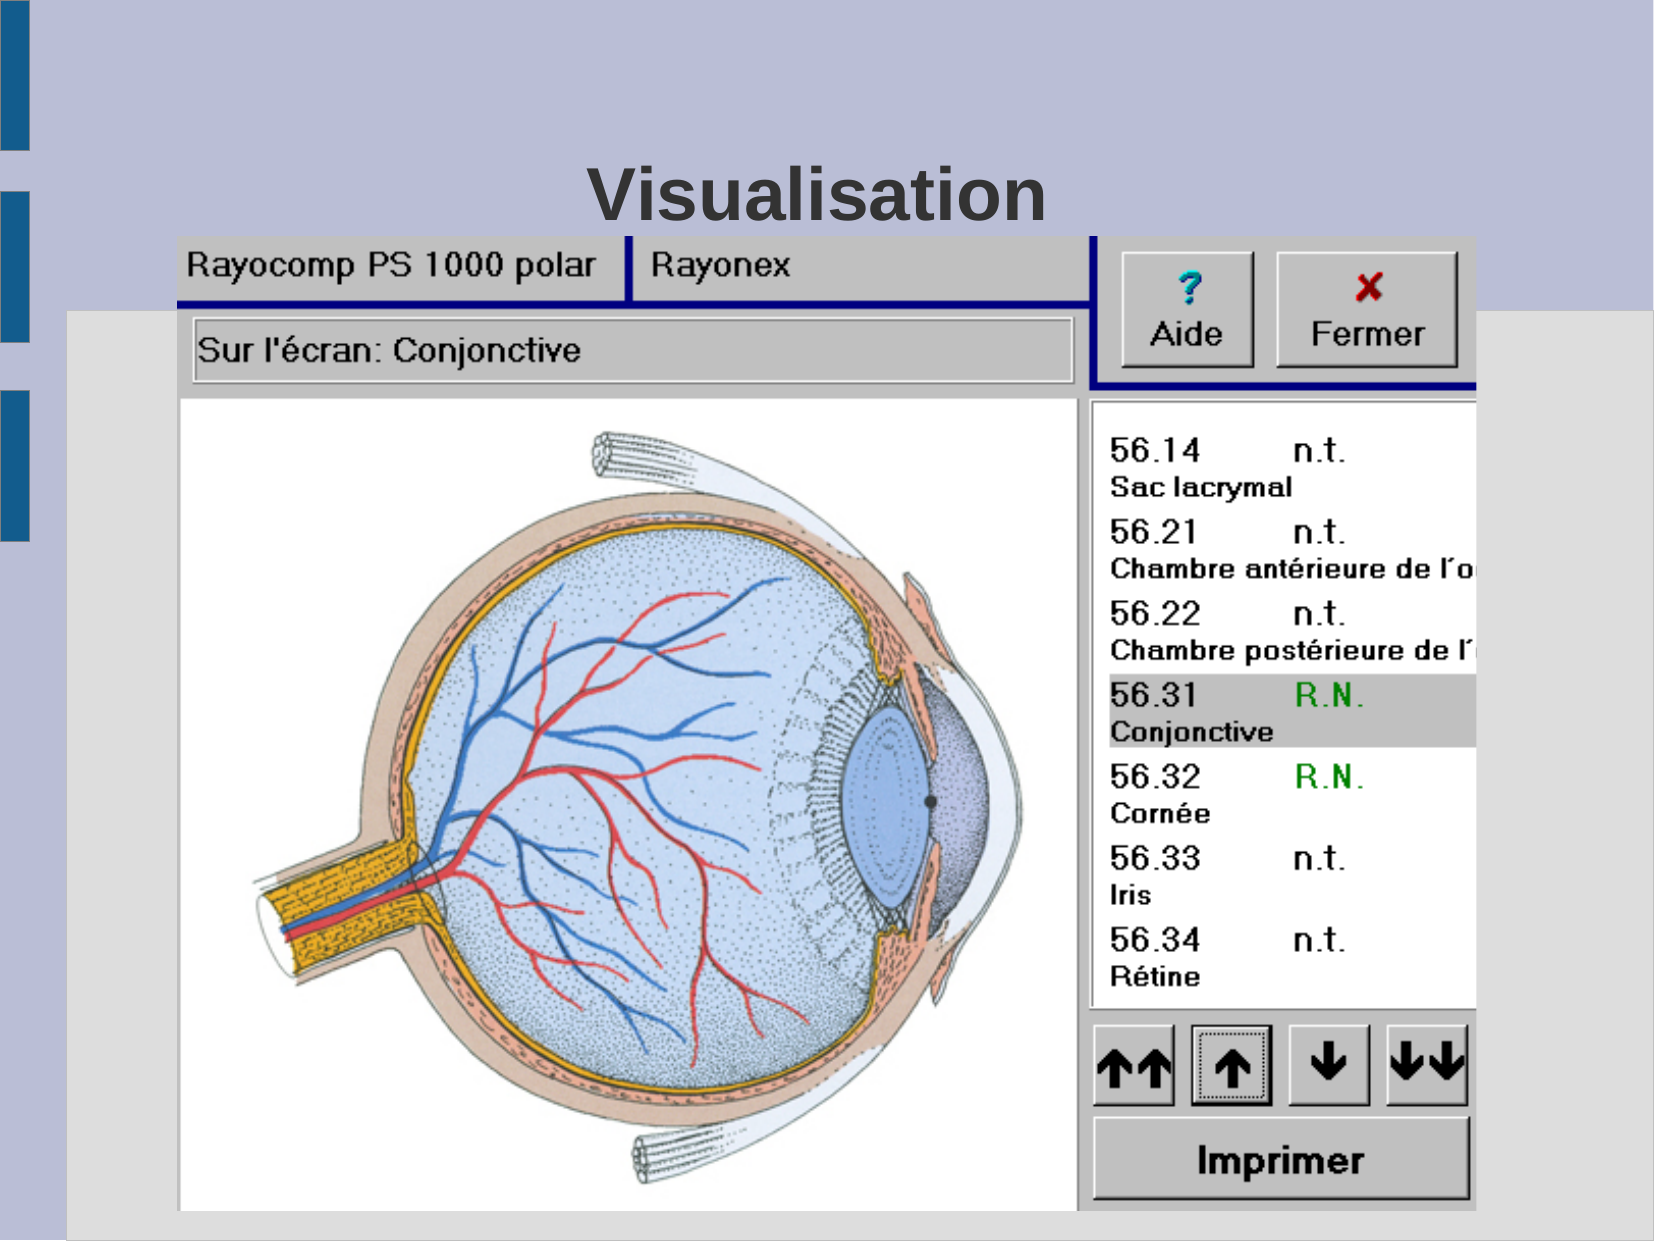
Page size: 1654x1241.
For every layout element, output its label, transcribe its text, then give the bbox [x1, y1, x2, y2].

title Visualisation [121, 91, 1534, 299]
picture [177, 236, 1477, 1211]
